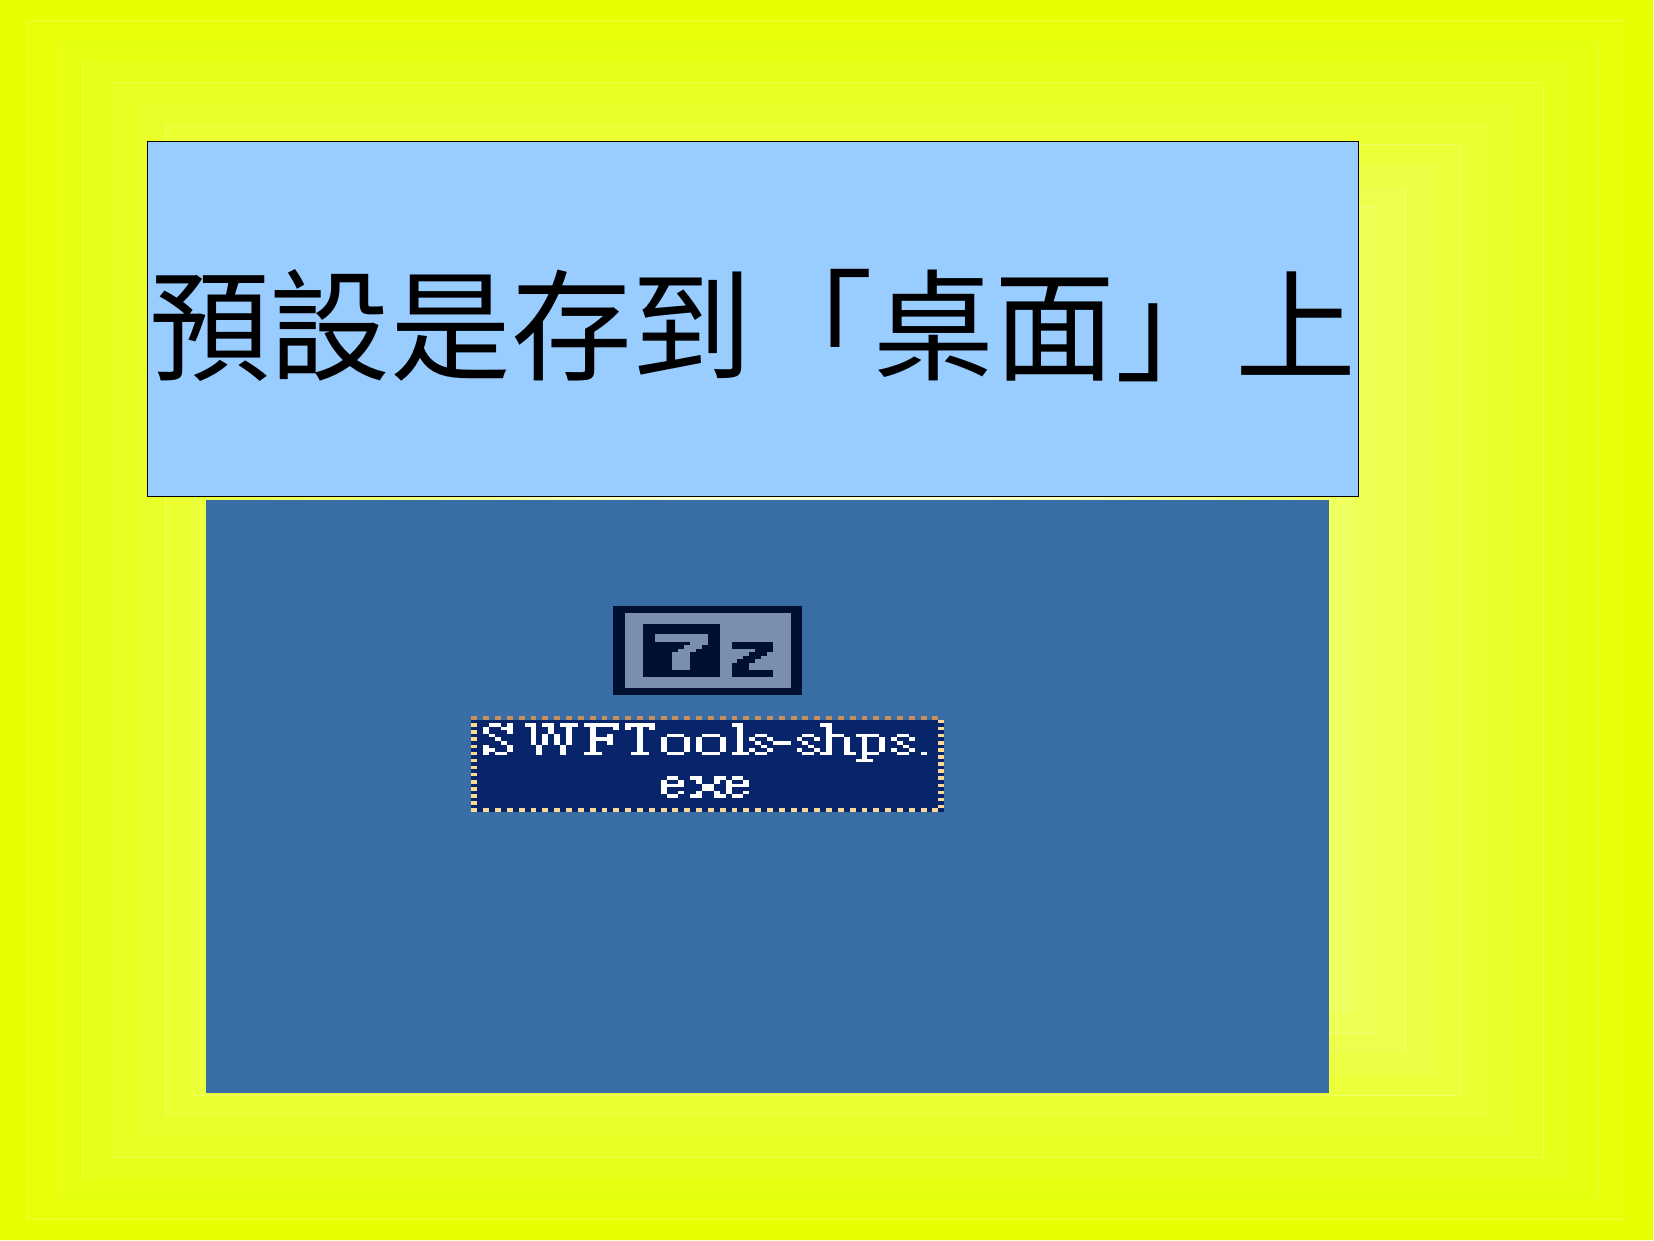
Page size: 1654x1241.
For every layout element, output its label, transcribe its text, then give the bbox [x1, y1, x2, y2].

text_box 預設是存到「桌面」上 [147, 141, 1359, 497]
picture [206, 500, 1329, 1093]
